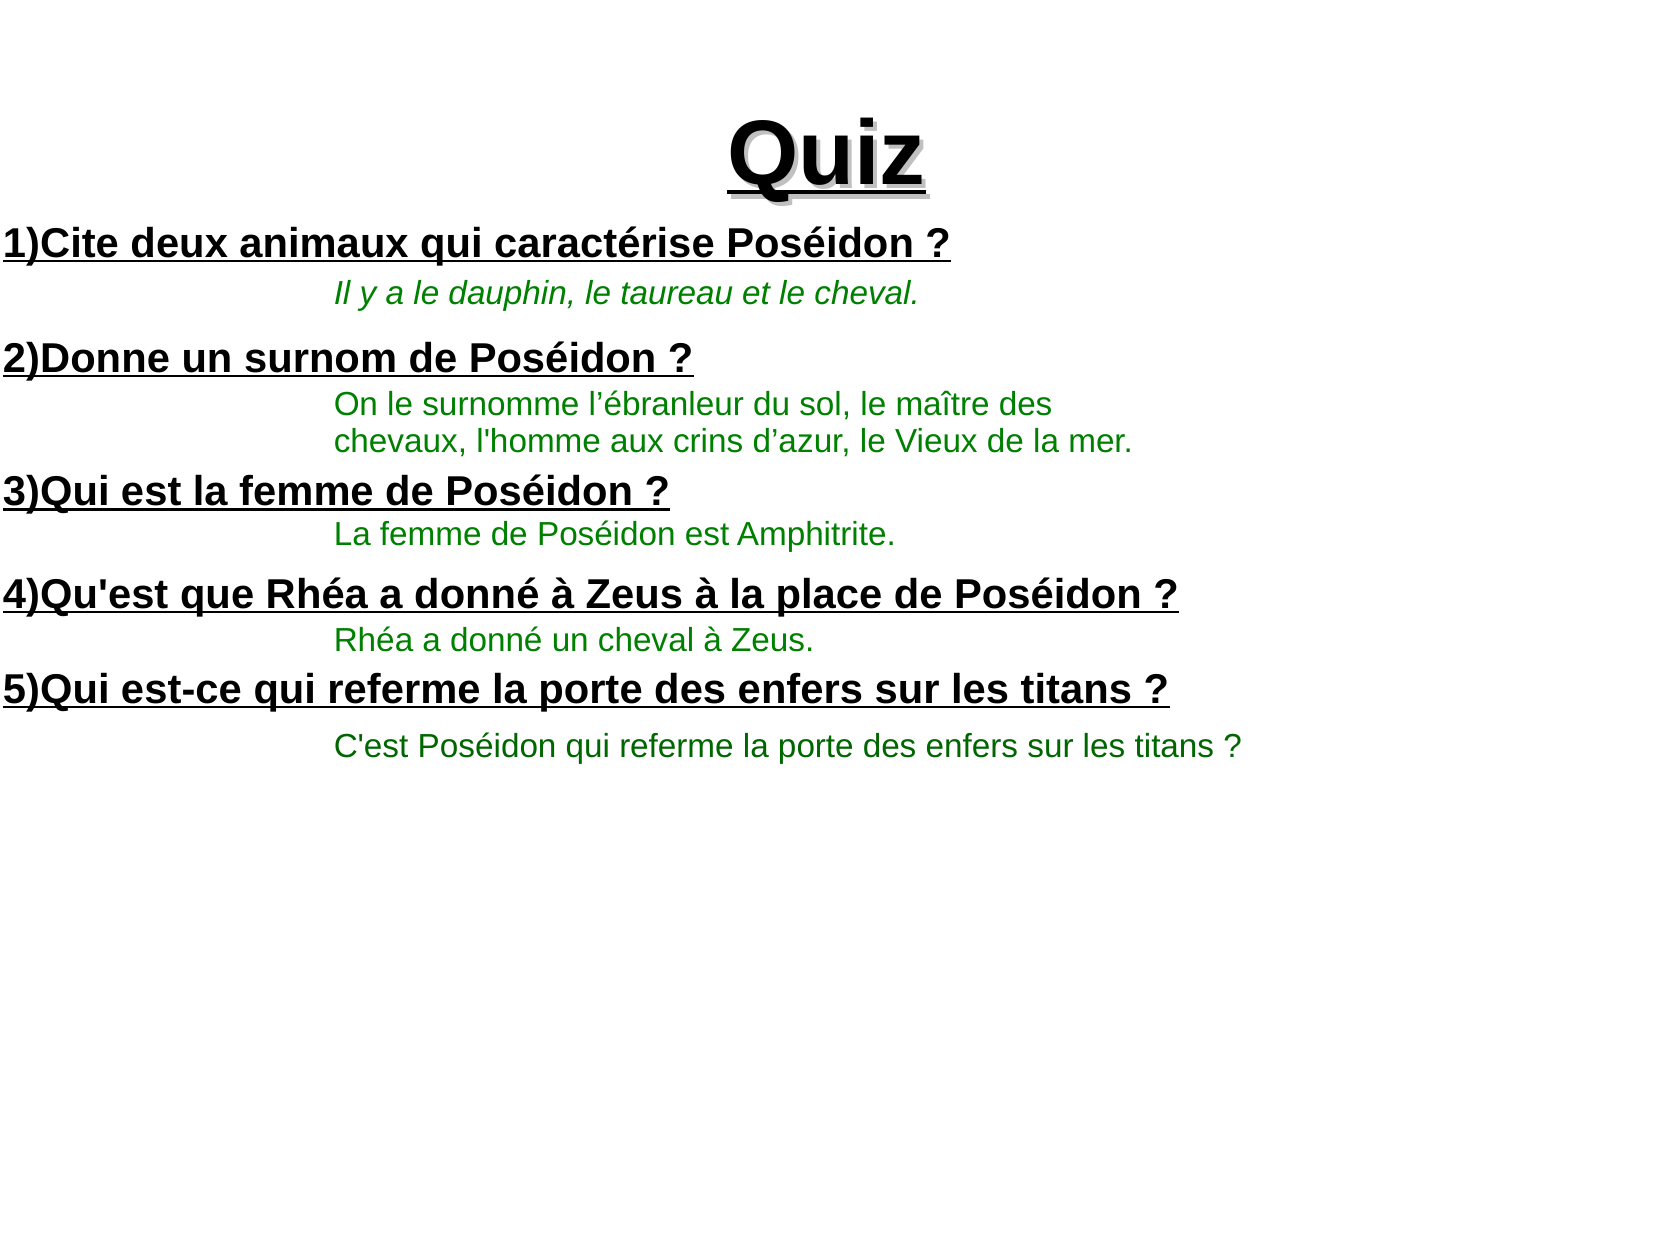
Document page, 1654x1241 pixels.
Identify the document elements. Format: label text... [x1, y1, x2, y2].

text_box 3)Qui est la femme de Poséidon ? [0, 460, 1382, 523]
text_box 5)Qui est-ce qui referme la porte des enfers sur les titans ? [0, 658, 1654, 721]
text_box 4)Qu'est que Rhéa a donné à Zeus à la place de Poséidon ? [0, 563, 1441, 626]
text_box 1)Cite deux animaux qui caractérise Poséidon ? [0, 212, 1560, 275]
text_box C'est Poséidon qui referme la porte des enfers sur les titans ? [318, 720, 1512, 773]
text_box 2)Donne un surnom de Poséidon ? [0, 327, 804, 390]
text_box Rhéa a donné un cheval à Zeus. [318, 614, 1430, 658]
text_box On le surnomme l’ébranleur du sol, le maître des chevaux, l'homme aux crins d’azur, le Vieux de la mer. [318, 377, 1536, 468]
text_box Il y a le dauphin, le taureau et le cheval. [318, 266, 1654, 319]
title Quiz [82, 49, 1571, 257]
text_box La femme de Poséidon est Amphitrite. [318, 507, 1371, 560]
